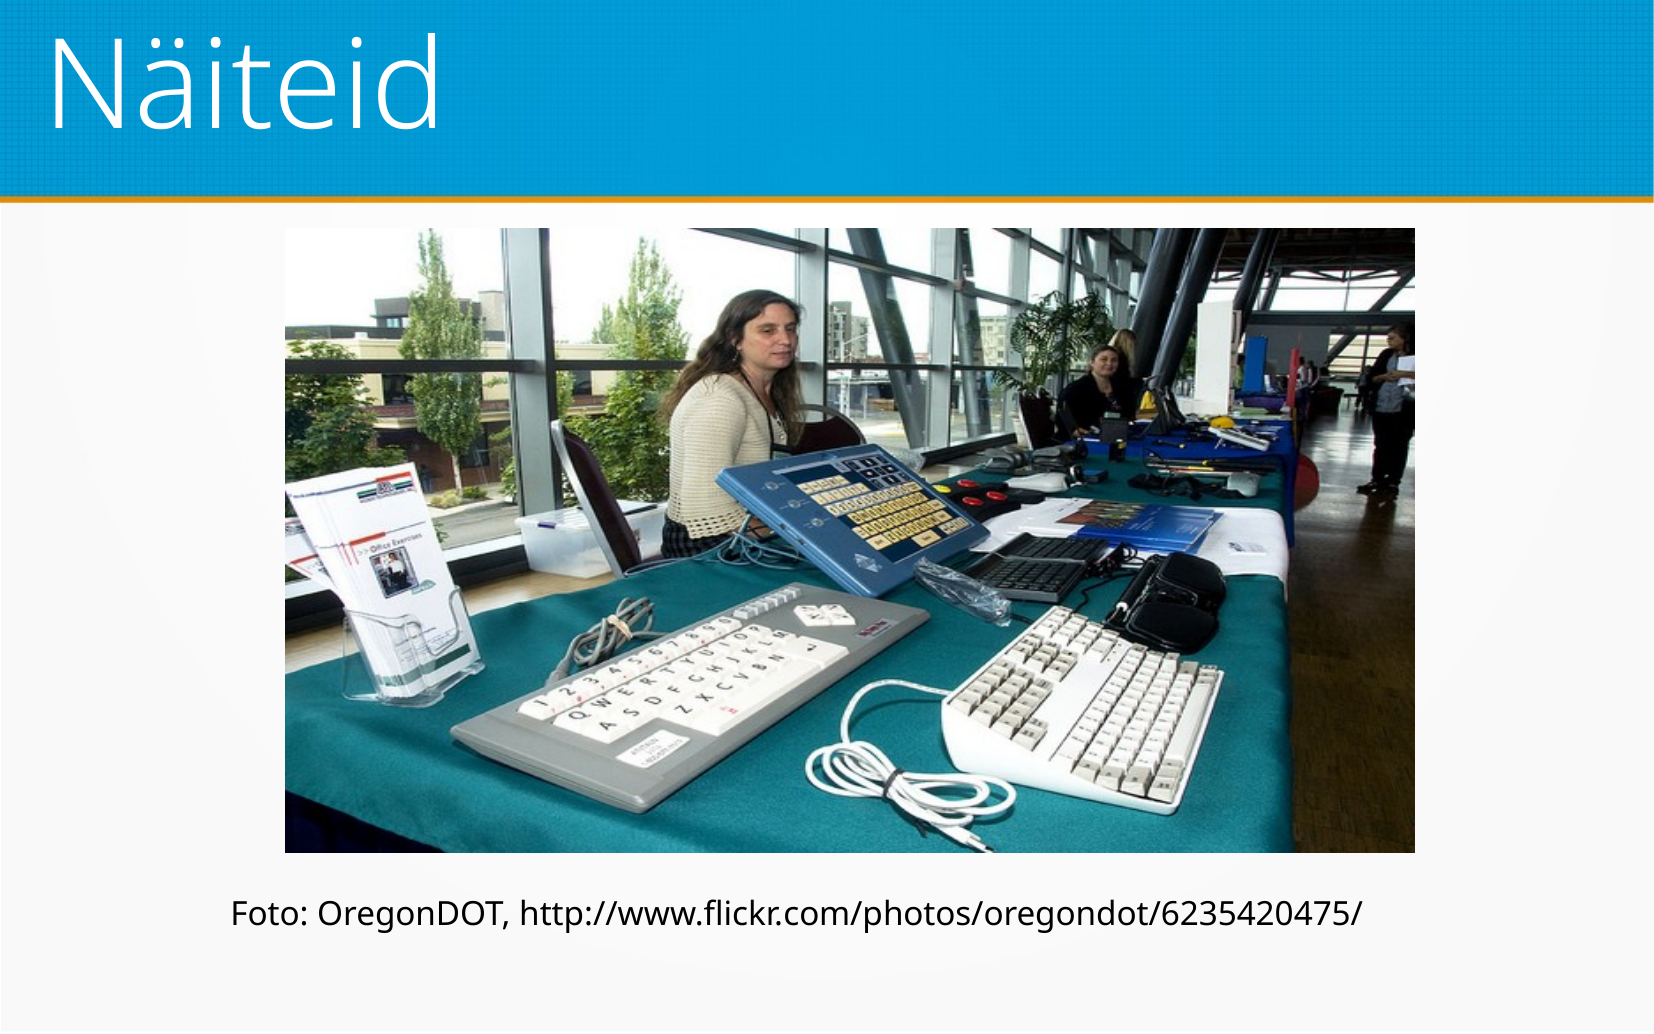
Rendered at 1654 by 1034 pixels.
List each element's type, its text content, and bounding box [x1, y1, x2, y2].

title Näiteid [43, 0, 1619, 166]
picture [0, 195, 1654, 1034]
text_box Foto: OregonDOT, http://www.flickr.com/photos/oregondot/6235420475/ [224, 879, 1464, 945]
